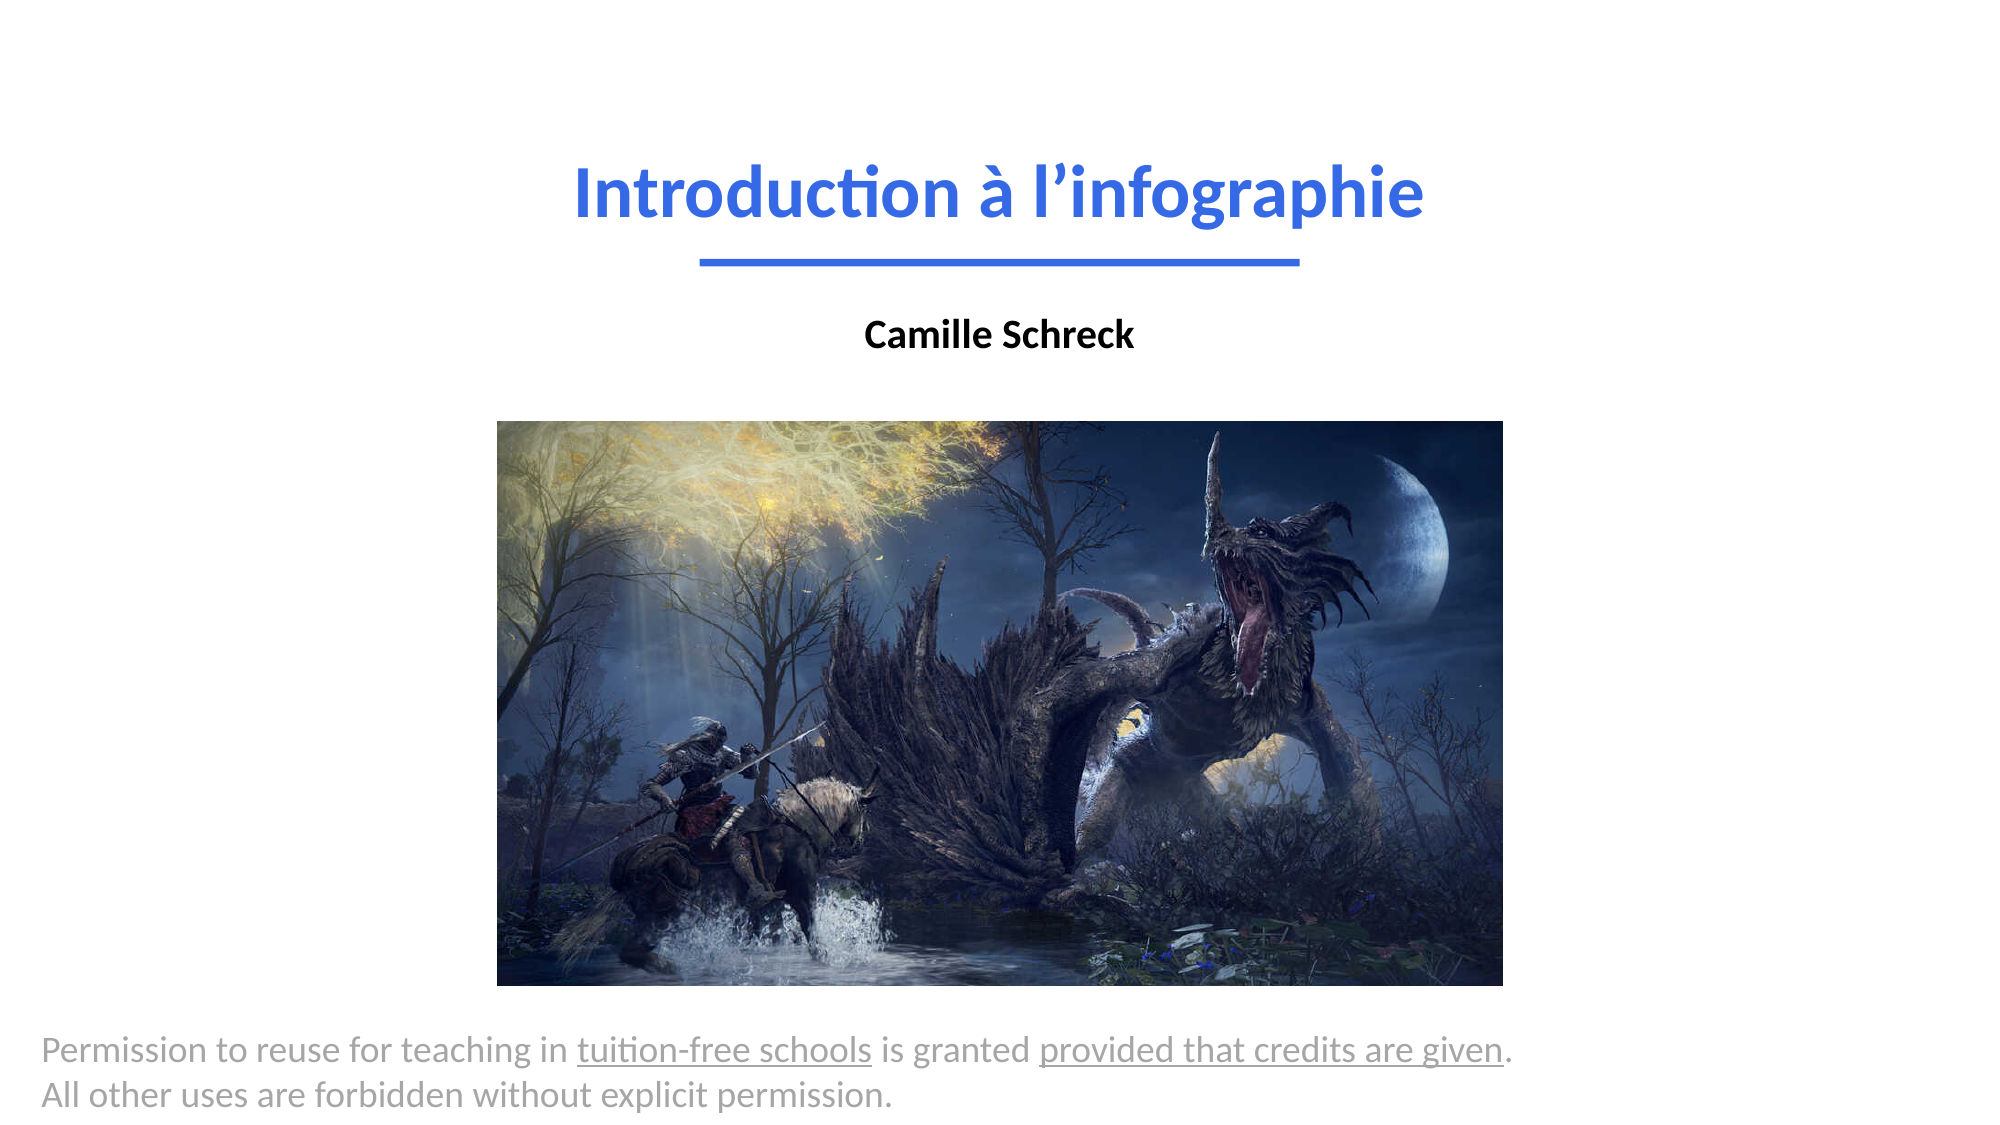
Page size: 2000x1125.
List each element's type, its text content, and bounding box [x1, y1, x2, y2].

text_box Permission to reuse for teaching in tuition-free schools is granted provided that credits are given. All other uses are forbidden without explicit permission. [26, 1017, 1537, 1123]
text_box Camille Schreck [699, 299, 1300, 357]
picture [497, 421, 1503, 987]
text_box Introduction à l’infographie [362, 135, 1638, 225]
